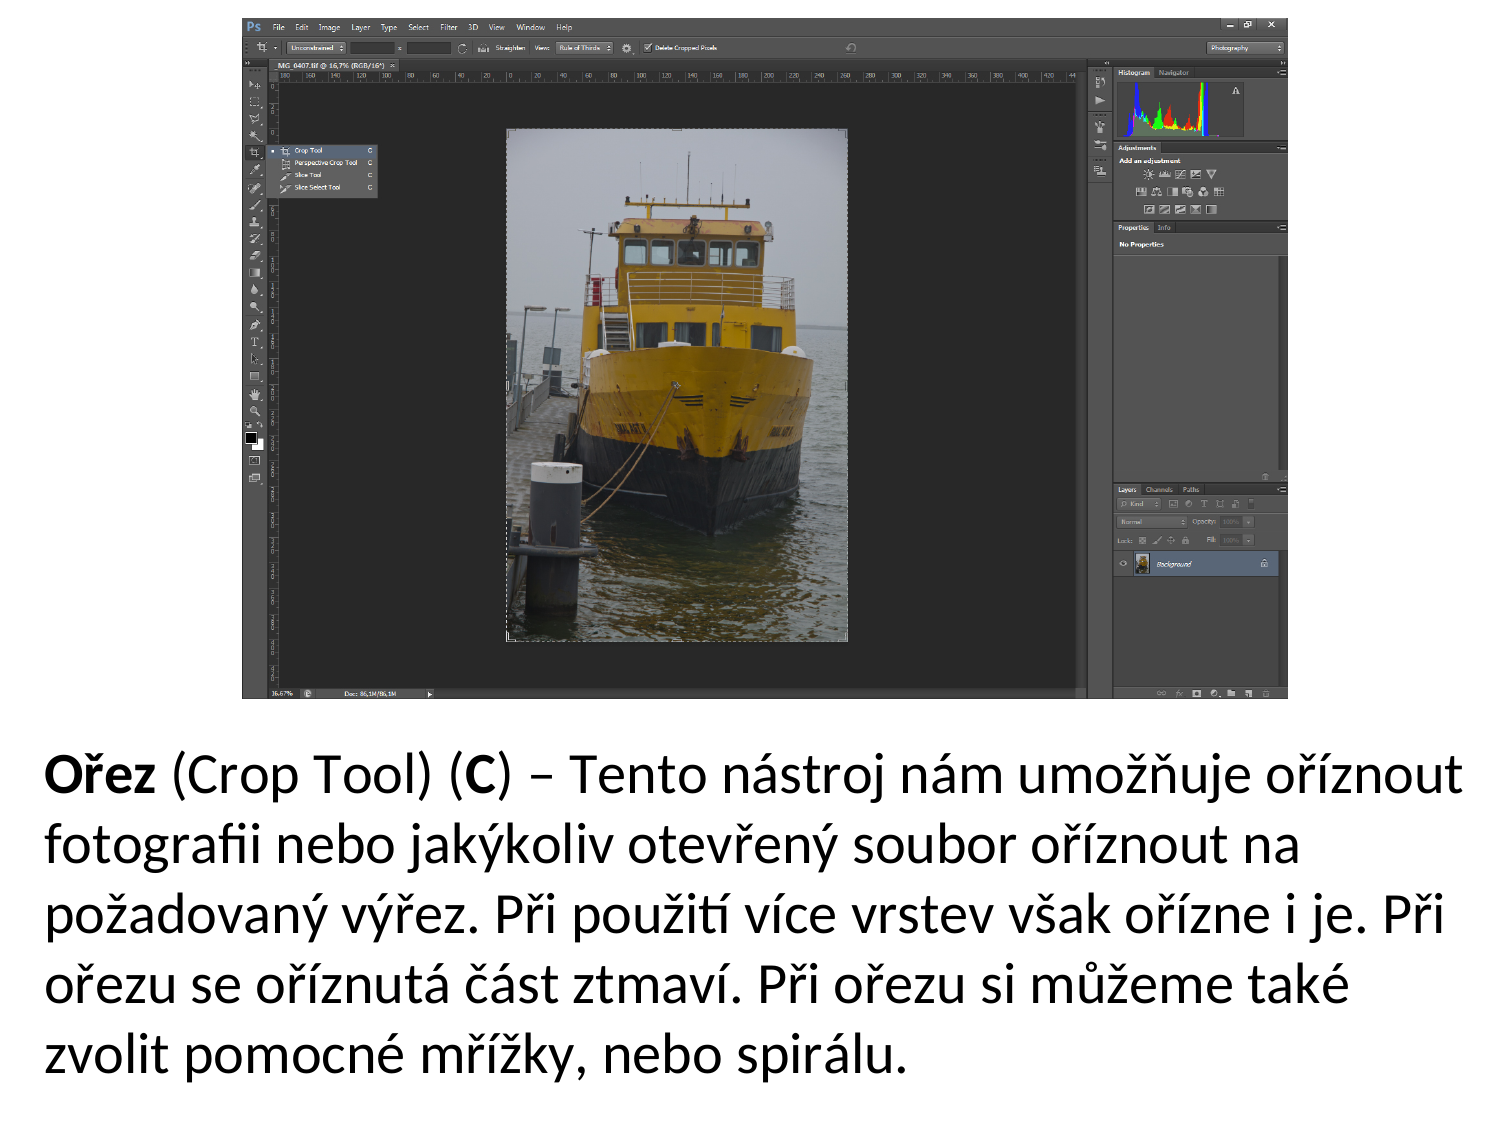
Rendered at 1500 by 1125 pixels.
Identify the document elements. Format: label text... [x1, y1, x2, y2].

picture [242, 18, 1288, 699]
text_box Ořez (Crop Tool) (C) – Tento nástroj nám umožňuje oříznout fotografii nebo jakýkoliv otevřený soubor oříznout na požadovaný výřez. Při použití více vrstev však ořízne i je. Při ořezu se oříznutá část ztmaví. Při ořezu si můžeme také zvolit pomocné mřížky, nebo spirálu. [29, 727, 1483, 1094]
